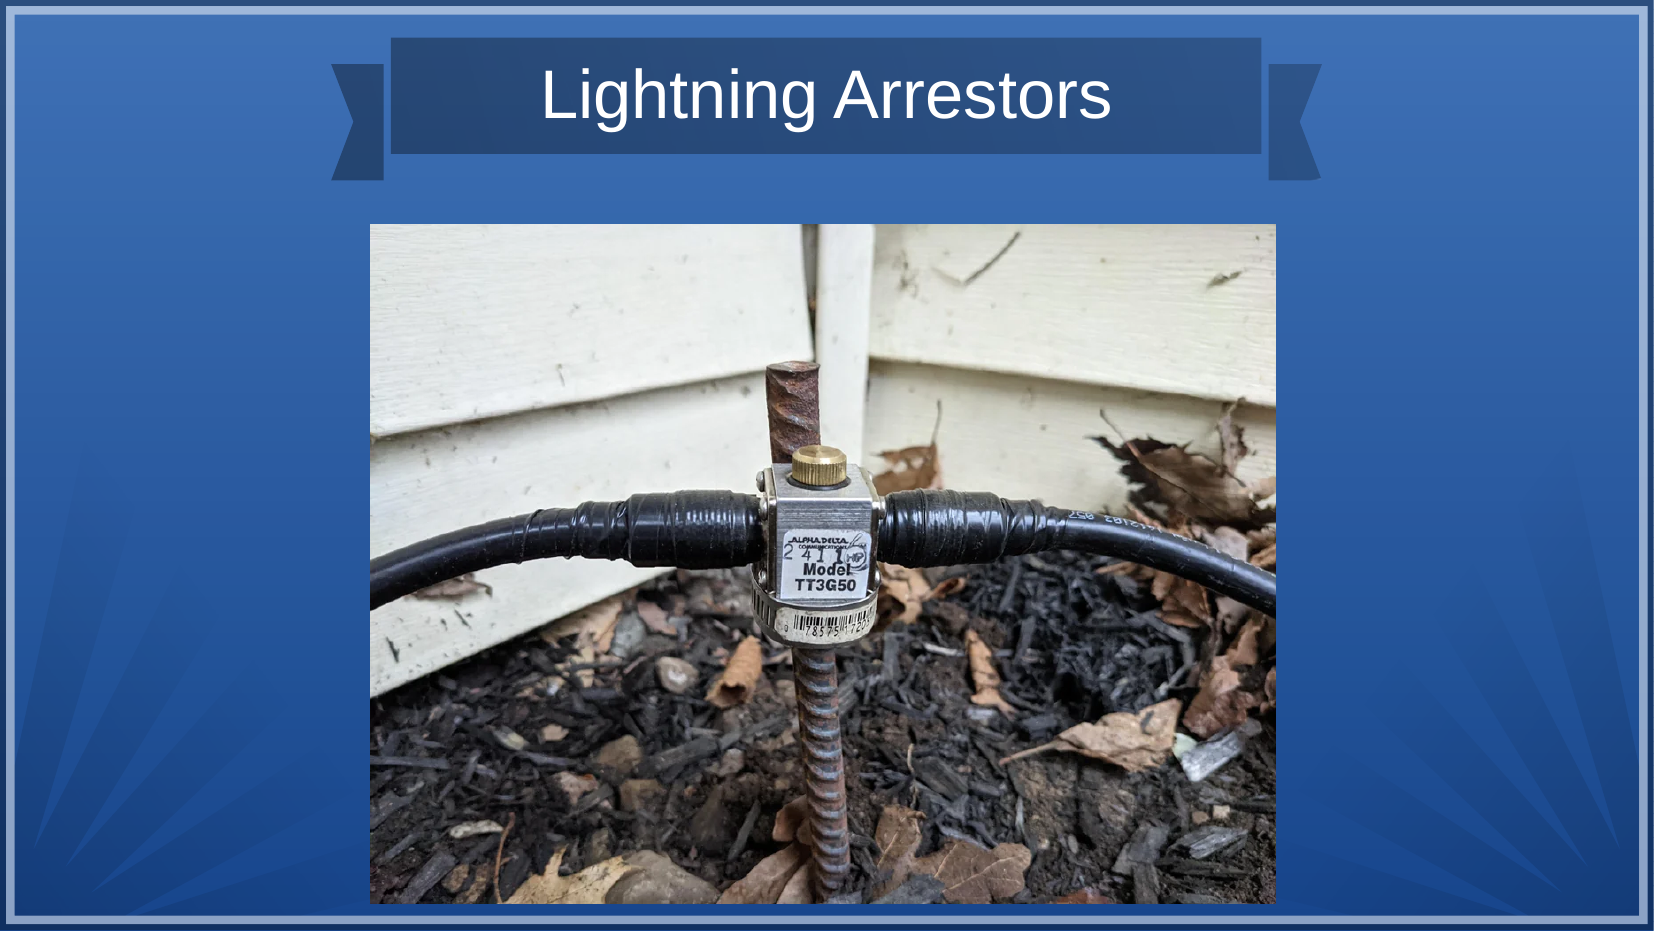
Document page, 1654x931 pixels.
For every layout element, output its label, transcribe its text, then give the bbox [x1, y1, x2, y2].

title Lightning Arrestors [389, 35, 1264, 154]
picture [370, 224, 1276, 904]
